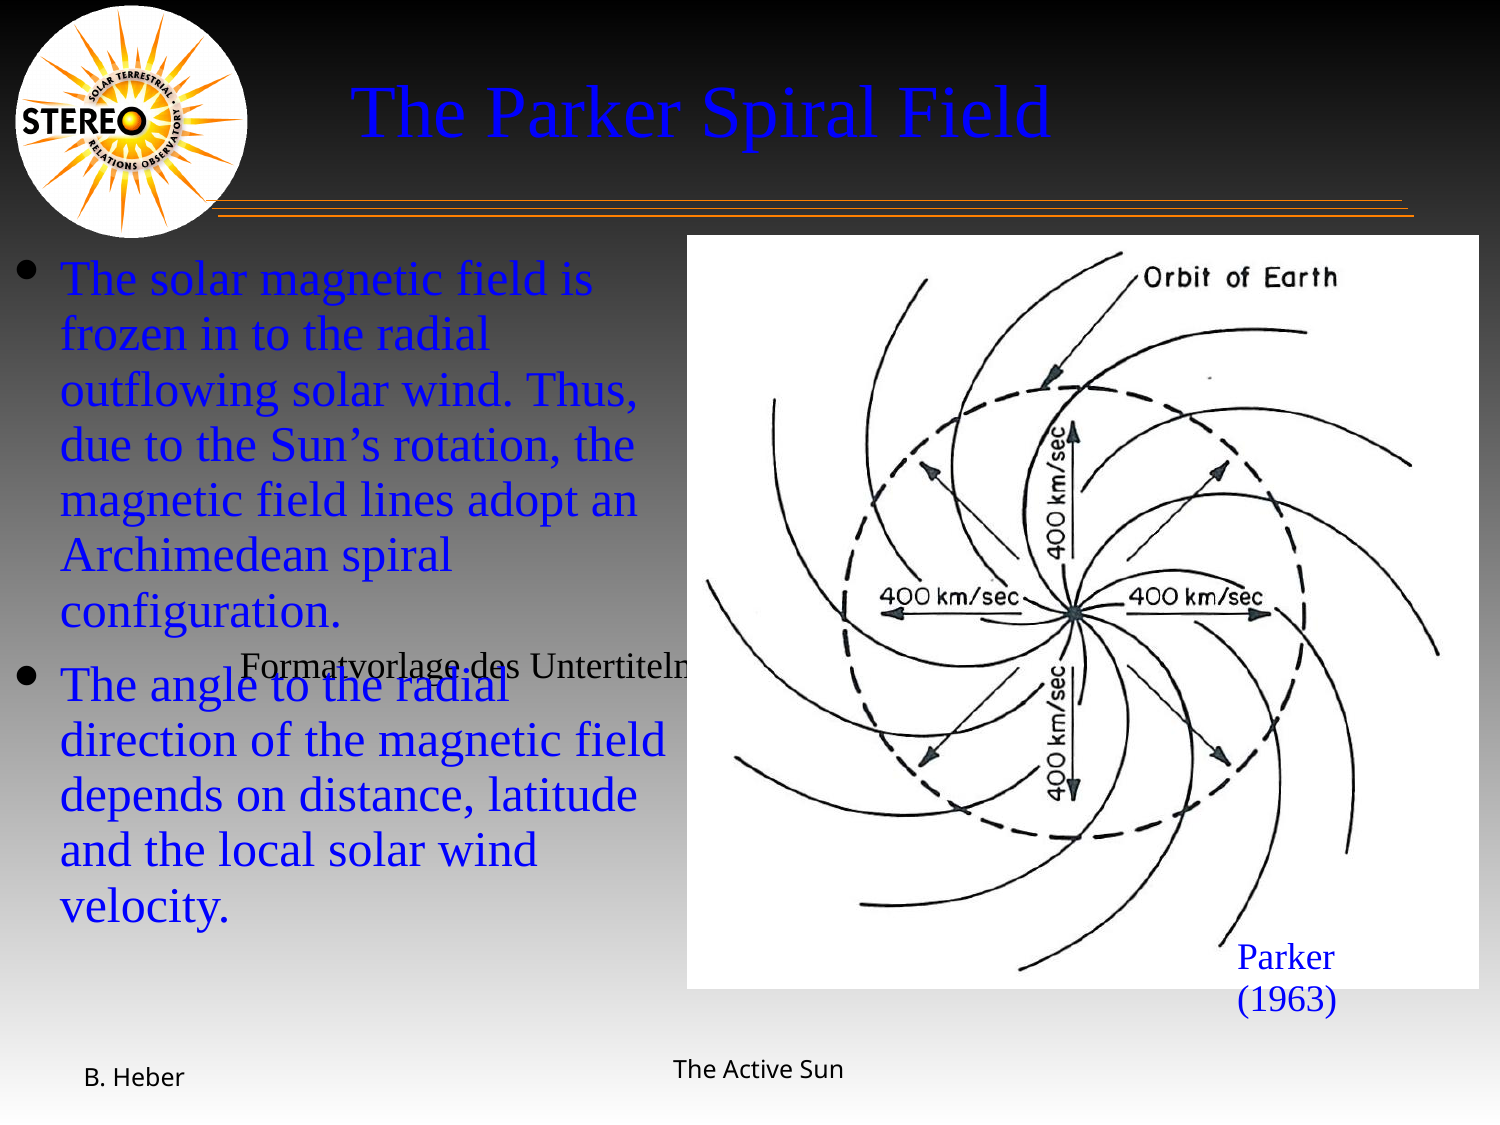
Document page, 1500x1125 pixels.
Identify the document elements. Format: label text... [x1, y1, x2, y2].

text_box The solar magnetic field is frozen in to the radial outflowing solar wind. Thus, due to the Sun’s rotation, the magnetic field lines adopt an Archimedean spiral configuration. The angle to the radial direction of the magnetic field depends on distance, latitude and the local solar wind velocity. [0, 243, 699, 1077]
text_box The Parker Spiral Field [335, 63, 1435, 170]
text_box Parker (1963) [1222, 928, 1424, 1045]
picture [687, 235, 1479, 989]
picture [10, 2, 248, 239]
